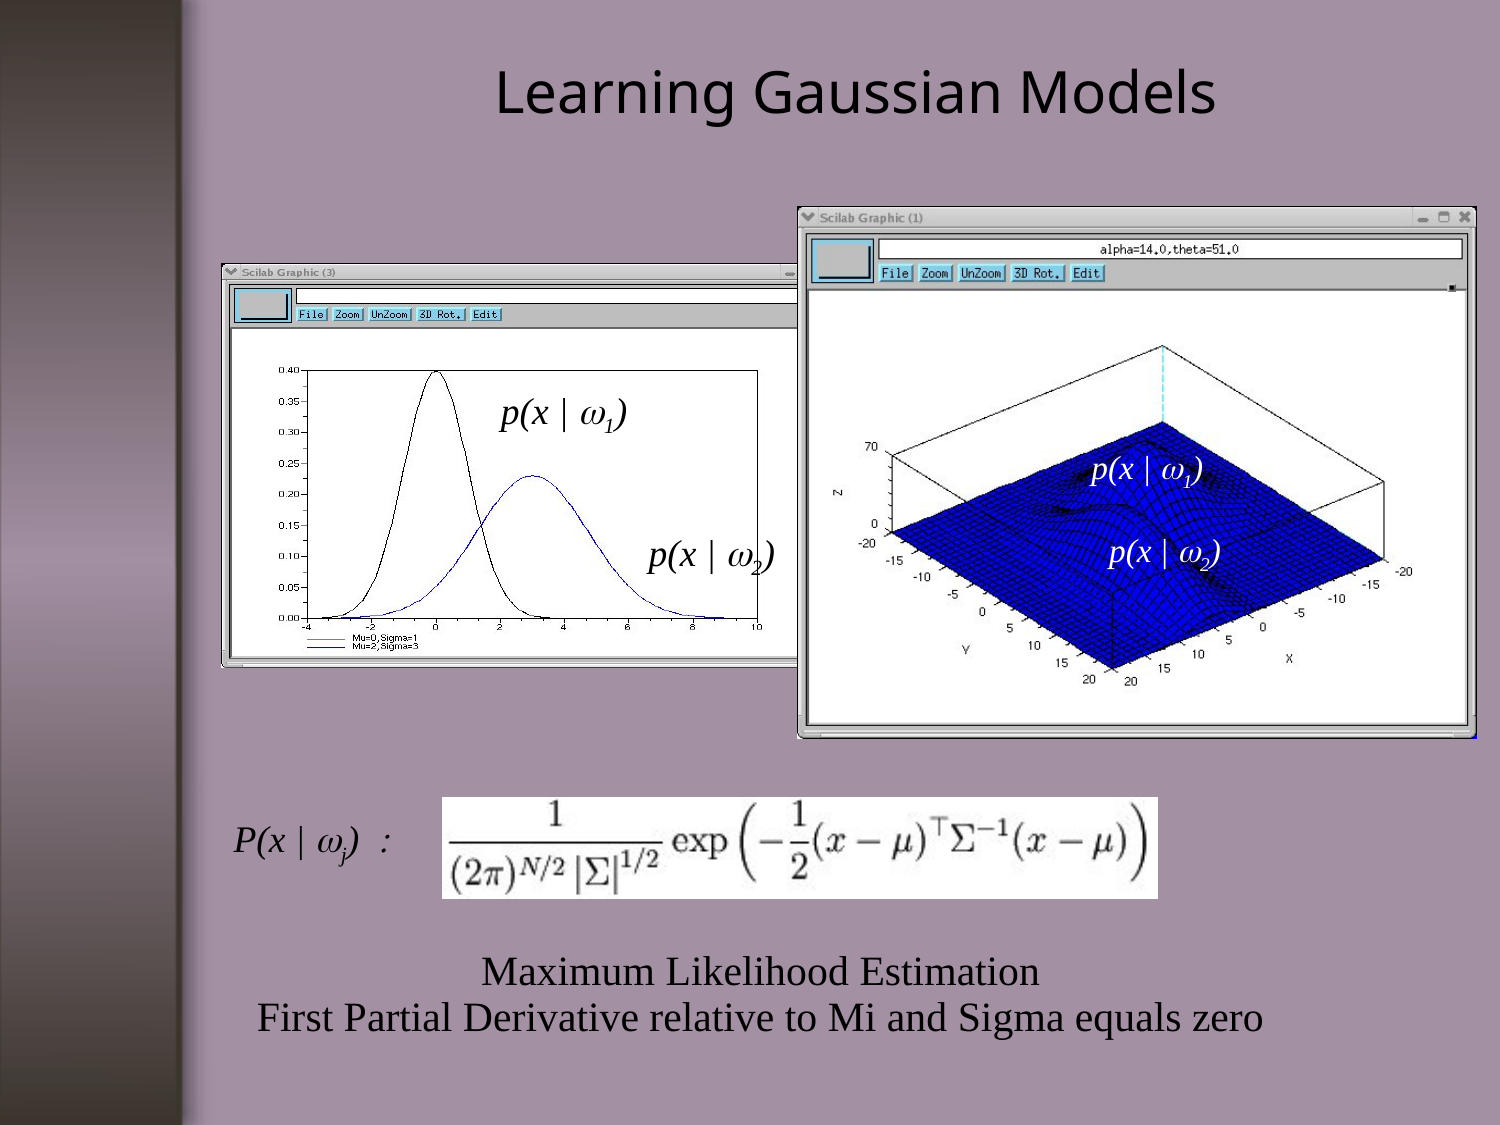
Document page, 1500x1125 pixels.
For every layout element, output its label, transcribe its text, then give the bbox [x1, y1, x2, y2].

text_box p(x | 1) [411, 383, 690, 468]
picture [0, 0, 1500, 1125]
text_box P(x | j) : [143, 811, 656, 885]
text_box p(x | 2) [558, 525, 797, 610]
text_box Maximum Likelihood Estimation First Partial Derivative relative to Mi and Sigma equals zero [242, 940, 1371, 1072]
text_box p(x | 2) [1019, 525, 1298, 610]
title Learning Gaussian Models [206, 0, 1500, 186]
text_box p(x | 1) [1001, 442, 1280, 527]
